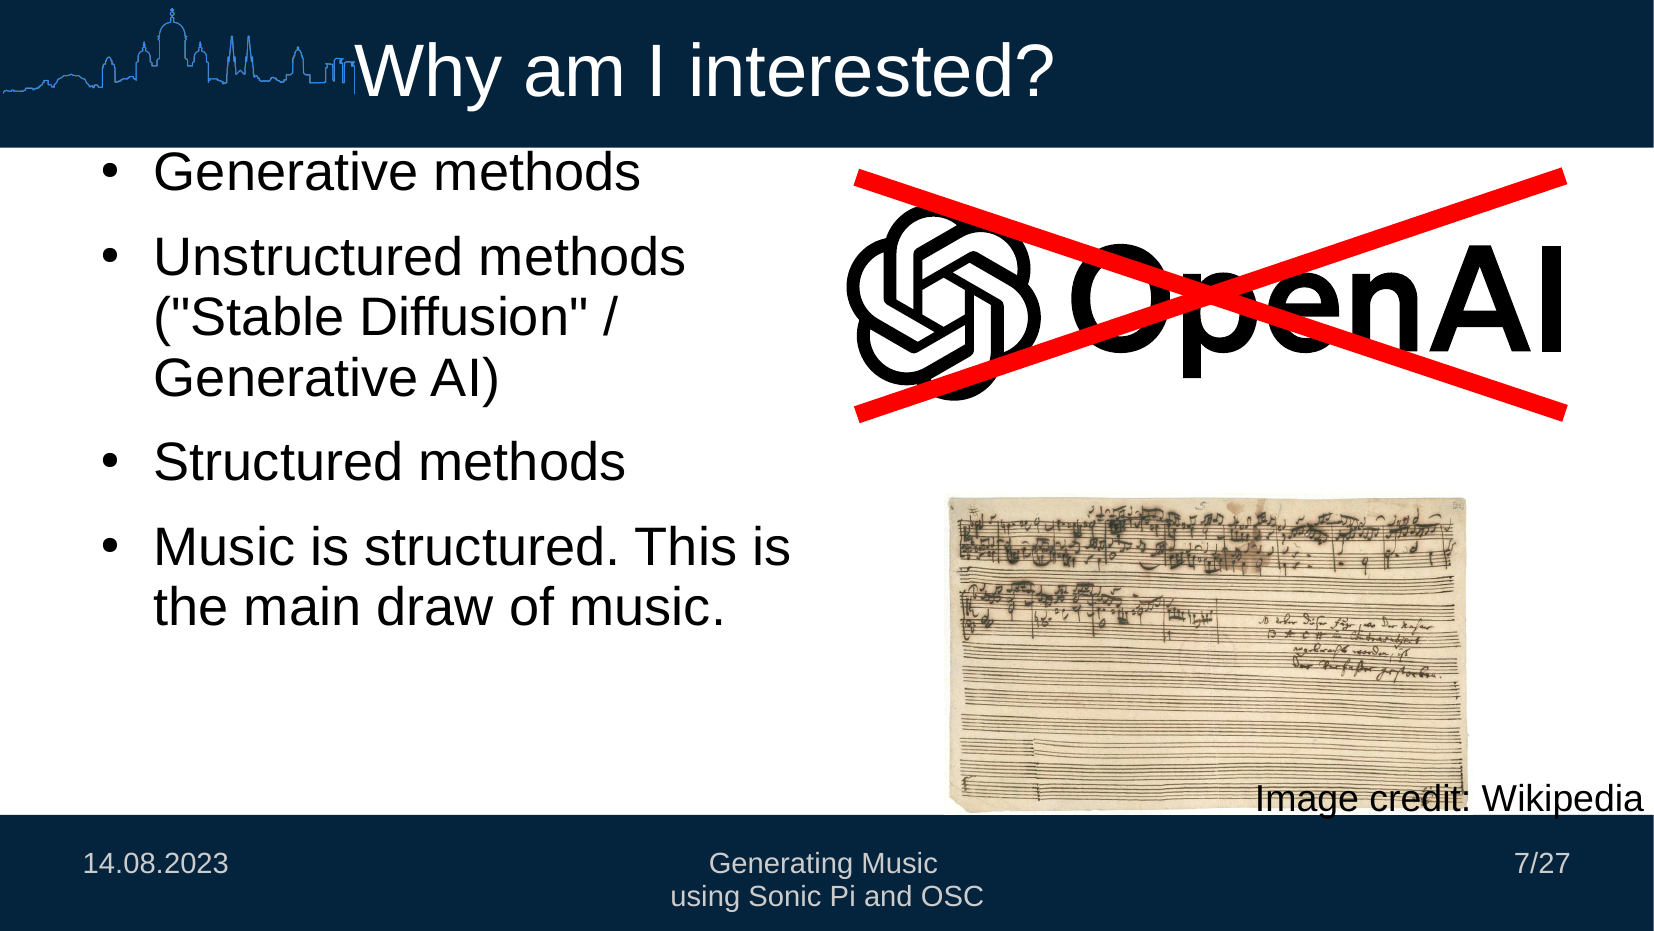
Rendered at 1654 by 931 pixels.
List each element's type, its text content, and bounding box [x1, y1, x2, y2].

picture [944, 493, 1473, 815]
picture [929, 305, 1496, 401]
title Why am I interested? [354, 5, 1654, 136]
text_box Image credit: Wikipedia [1240, 769, 1654, 827]
picture [965, 203, 1453, 285]
list Generative methods Unstructured methods ("Stable Diffusion" / Generative AI) Structured methods Music is structured. This is the main draw of music. [82, 141, 809, 815]
picture [1241, 203, 1572, 401]
picture [3, 8, 354, 94]
picture [845, 203, 1180, 401]
